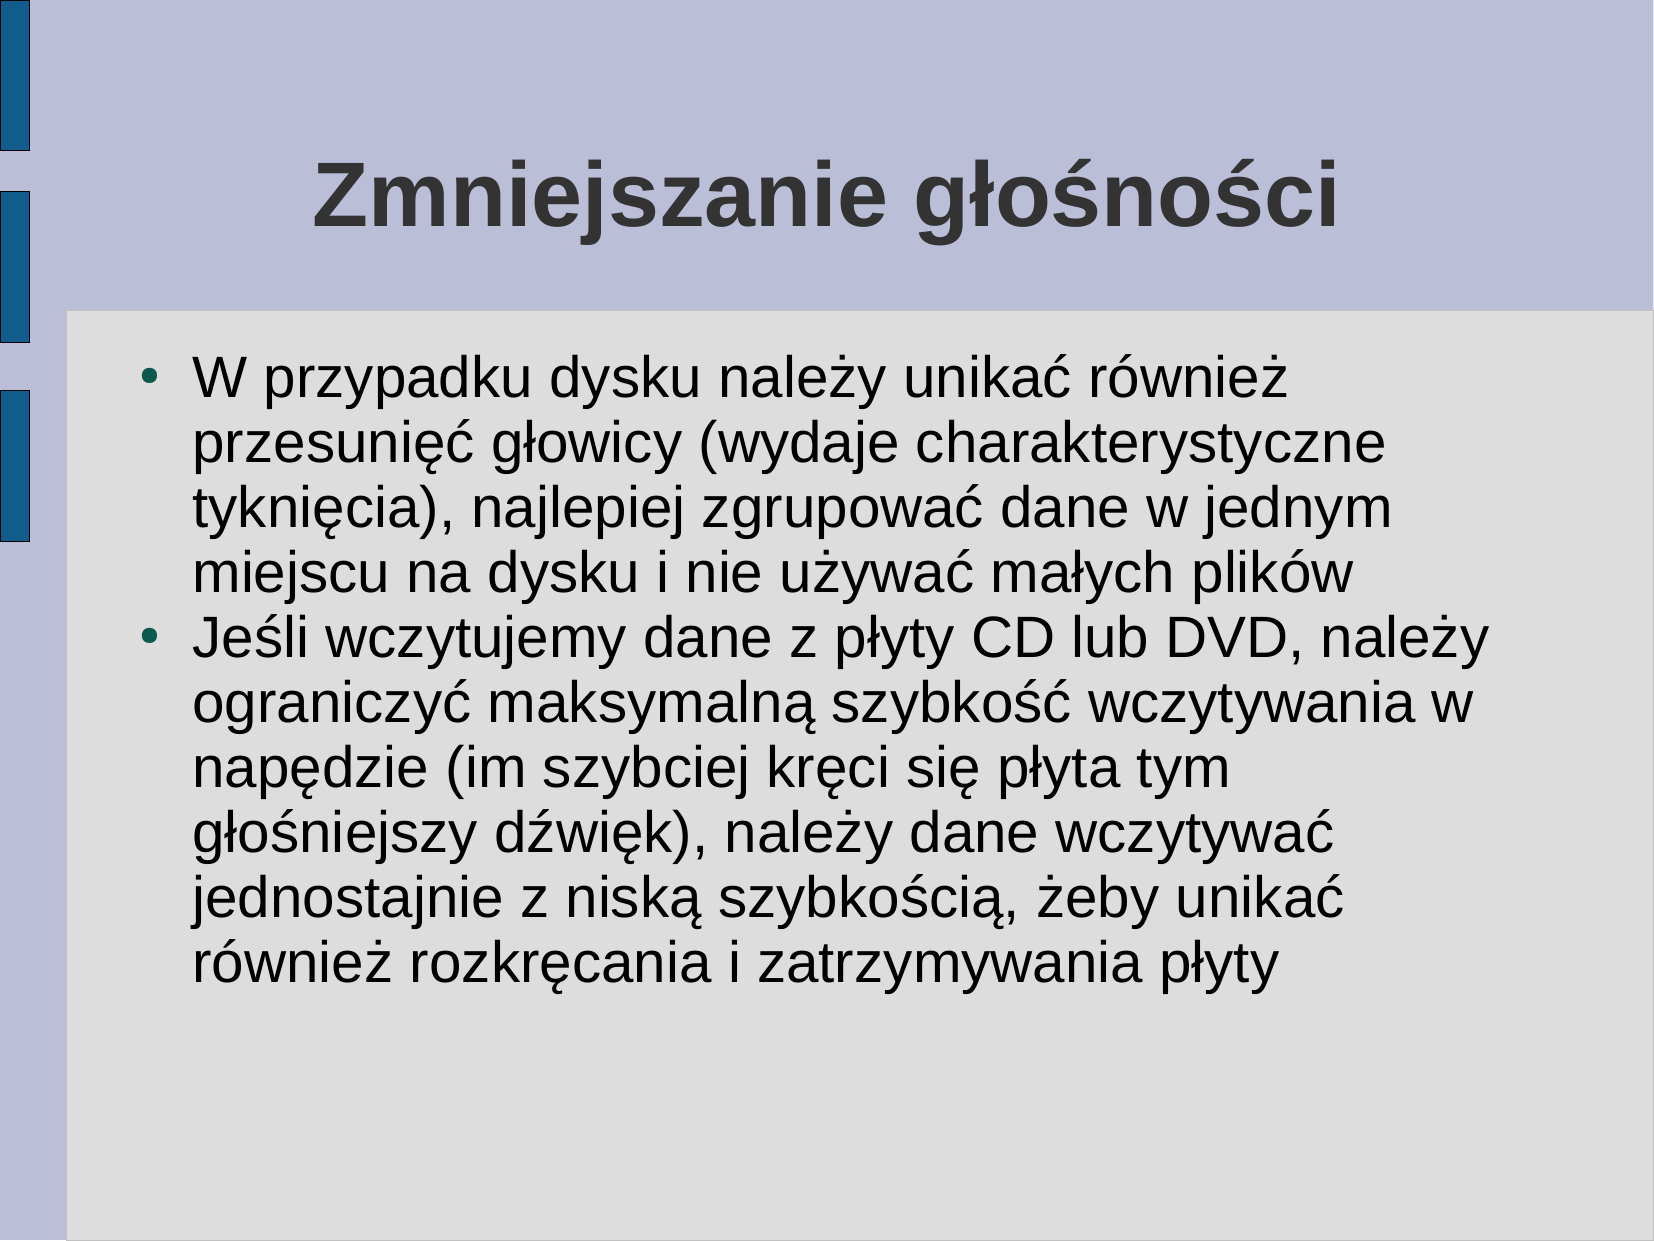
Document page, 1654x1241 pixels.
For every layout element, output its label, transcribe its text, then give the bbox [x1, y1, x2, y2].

list W przypadku dysku należy unikać również przesunięć głowicy (wydaje charakterystyczne tyknięcia), najlepiej zgrupować dane w jednym miejscu na dysku i nie używać małych plików Jeśli wczytujemy dane z płyty CD lub DVD, należy ograniczyć maksymalną szybkość wczytywania w napędzie (im szybciej kręci się płyta tym głośniejszy dźwięk), należy dane wczytywać jednostajnie z niską szybkością, żeby unikać również rozkręcania i zatrzymywania płyty [121, 344, 1534, 1127]
title Zmniejszanie głośności [121, 91, 1534, 299]
